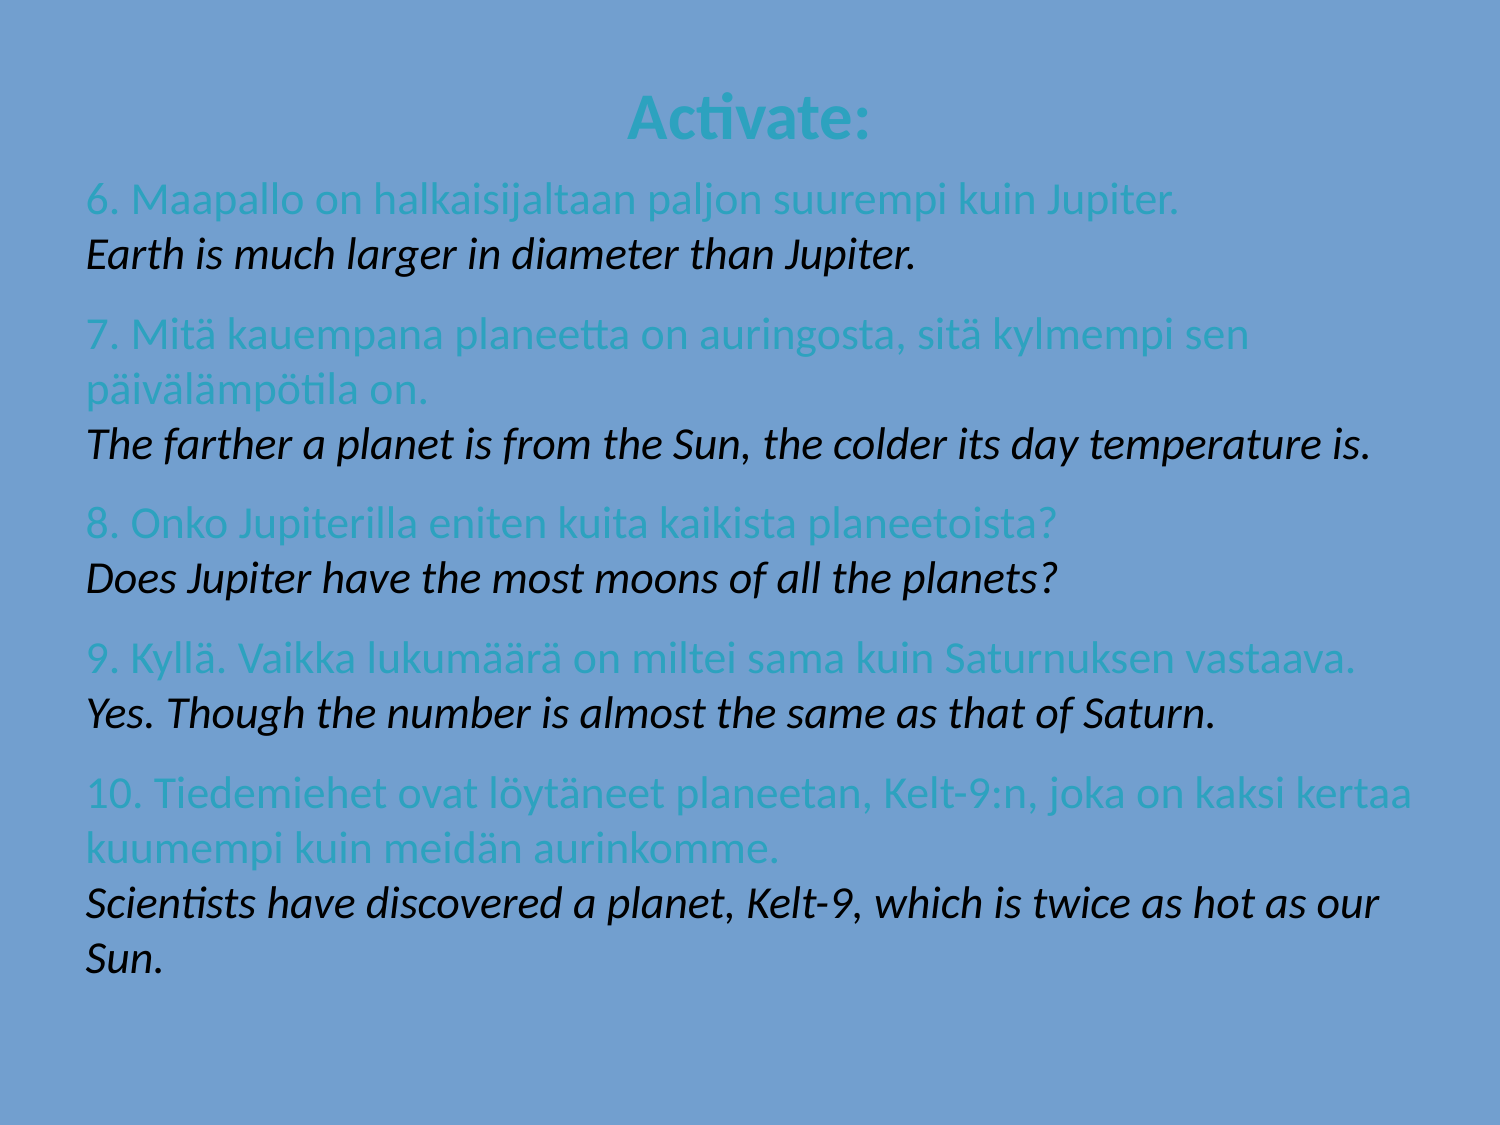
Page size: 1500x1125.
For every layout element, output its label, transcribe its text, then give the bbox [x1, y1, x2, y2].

list 6. Maapallo on halkaisijaltaan paljon suurempi kuin Jupiter. Earth is much larger in diameter than Jupiter. 7. Mitä kauempana planeetta on auringosta, sitä kylmempi sen päivälämpötila on. The farther a planet is from the Sun, the colder its day temperature is. 8. Onko Jupiterilla eniten kuita kaikista planeetoista? Does Jupiter have the most moons of all the planets? 9. Kyllä. Vaikka lukumäärä on miltei sama kuin Saturnuksen vastaava. Yes. Though the number is almost the same as that of Saturn. 10. Tiedemiehet ovat löytäneet planeetan, Kelt-9:n, joka on kaksi kertaa kuumempi kuin meidän aurinkomme. Scientists have discovered a planet, Kelt-9, which is twice as hot as our Sun. [70, 160, 1431, 1024]
title Activate: [74, 78, 1425, 147]
